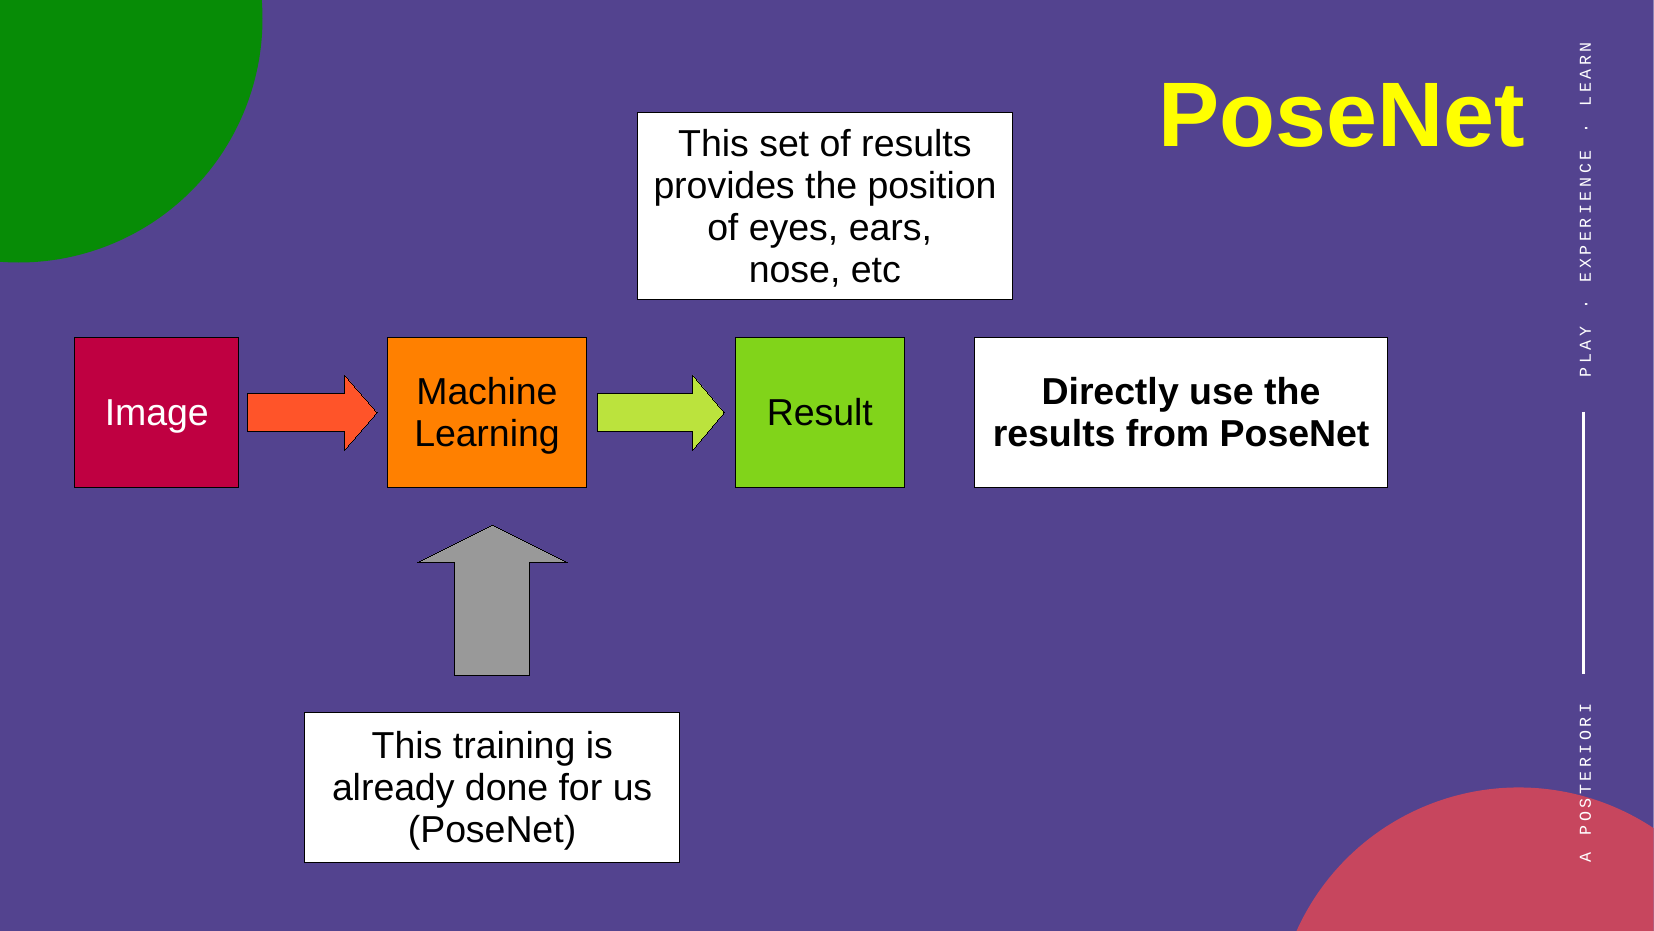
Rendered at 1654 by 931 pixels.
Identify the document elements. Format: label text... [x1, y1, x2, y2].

text_box Directly use the results from PoseNet [974, 337, 1388, 488]
text_box This set of results provides the position of eyes, ears, nose, etc [637, 112, 1013, 300]
title PoseNet [250, 37, 1526, 193]
text_box Machine Learning [387, 337, 587, 488]
text_box Image [74, 337, 239, 488]
text_box [417, 525, 568, 676]
text_box This training is already done for us (PoseNet) [304, 712, 680, 863]
text_box [247, 375, 378, 451]
text_box [597, 375, 725, 451]
text_box Result [735, 337, 905, 488]
